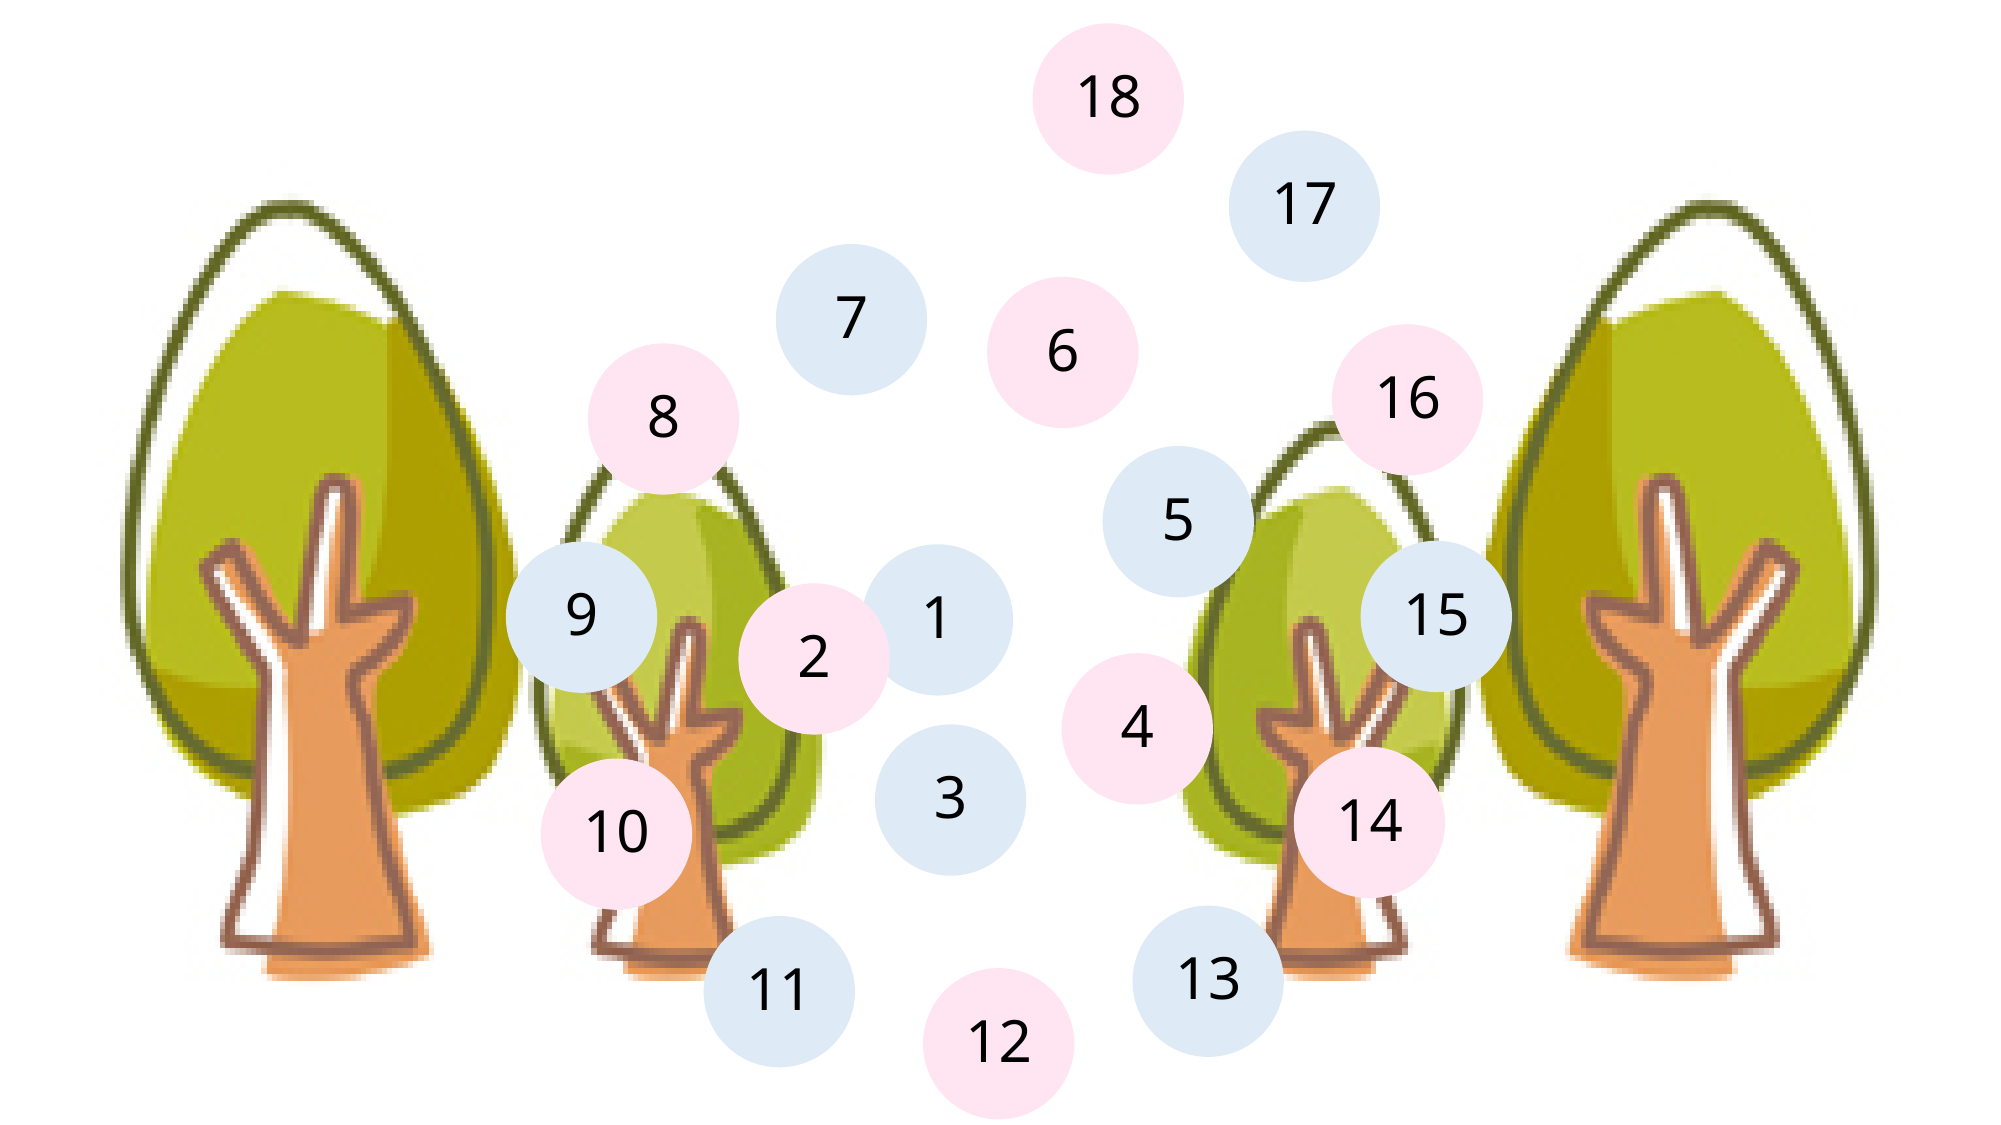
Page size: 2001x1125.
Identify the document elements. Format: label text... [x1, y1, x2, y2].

text_box 2 [738, 583, 890, 735]
text_box 6 [987, 276, 1139, 429]
text_box 18 [1032, 23, 1184, 175]
text_box 7 [775, 244, 928, 396]
text_box 17 [1228, 130, 1381, 282]
text_box 13 [1132, 905, 1284, 1057]
picture [0, 86, 878, 1068]
text_box 3 [874, 724, 1027, 876]
picture [1122, 86, 2000, 1068]
text_box 12 [922, 968, 1075, 1120]
text_box 1 [864, 544, 1014, 696]
text_box 11 [703, 916, 855, 1068]
text_box 10 [540, 758, 693, 910]
text_box 5 [1102, 445, 1254, 598]
text_box 15 [1360, 540, 1512, 693]
text_box 14 [1293, 746, 1446, 899]
text_box 16 [1331, 324, 1484, 476]
text_box 9 [505, 541, 658, 693]
text_box 8 [587, 343, 740, 495]
text_box 4 [1061, 653, 1213, 805]
